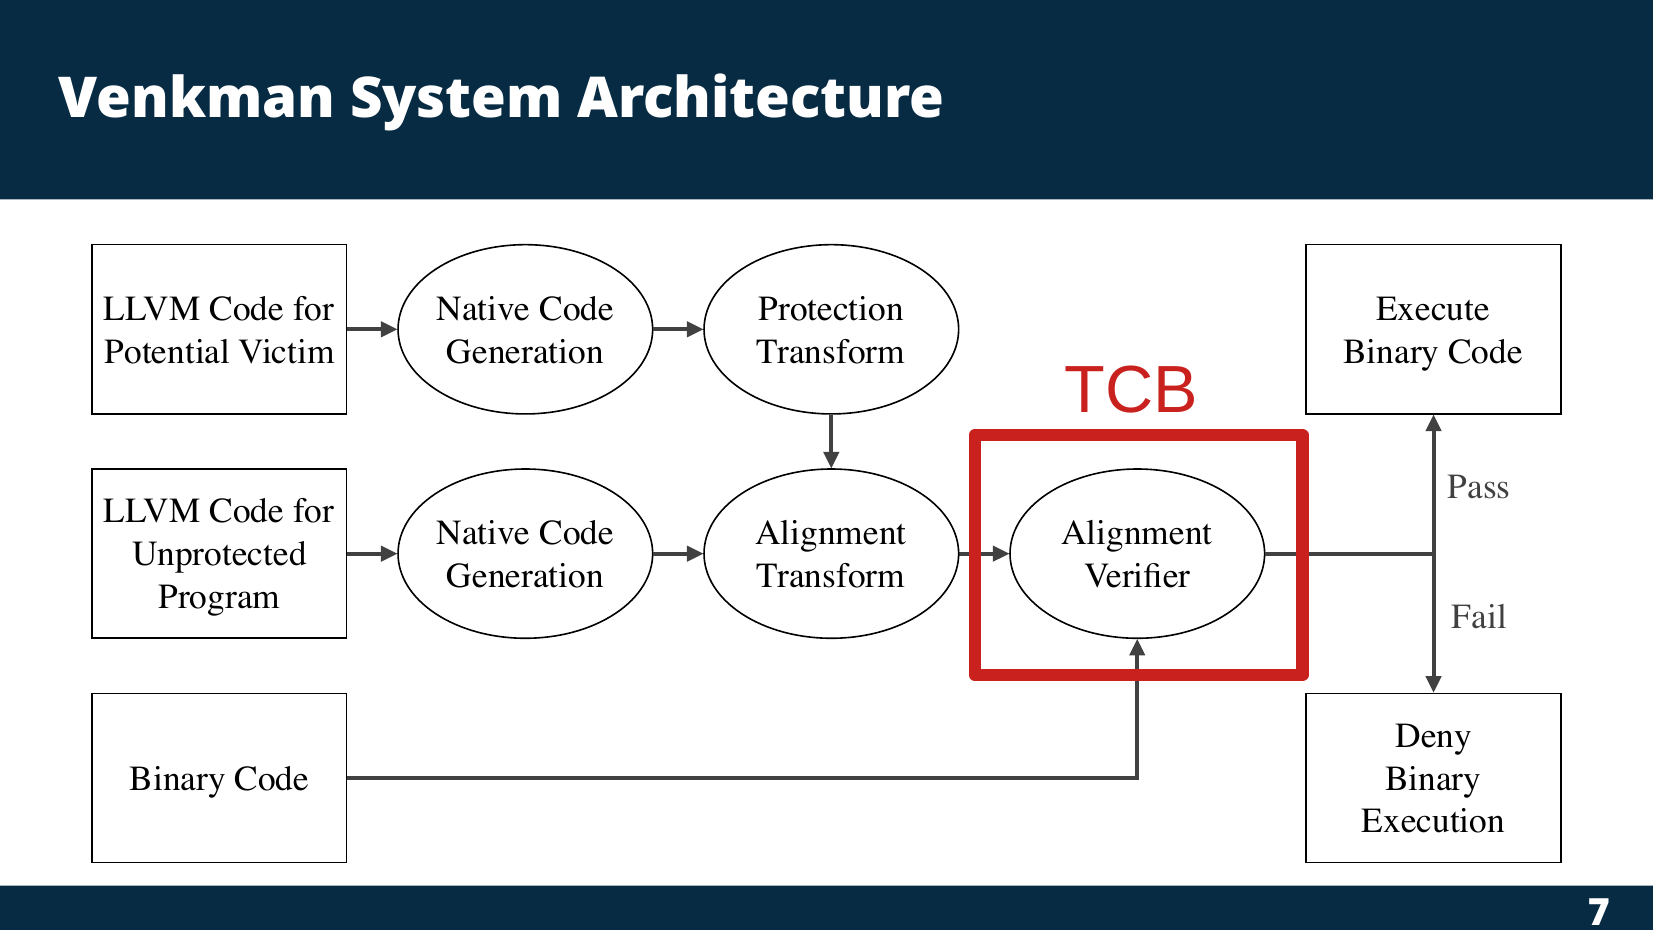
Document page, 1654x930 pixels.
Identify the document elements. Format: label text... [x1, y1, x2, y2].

text_box TCB [1050, 344, 1214, 435]
title Venkman System Architecture [58, 36, 1594, 155]
picture [91, 243, 1562, 864]
